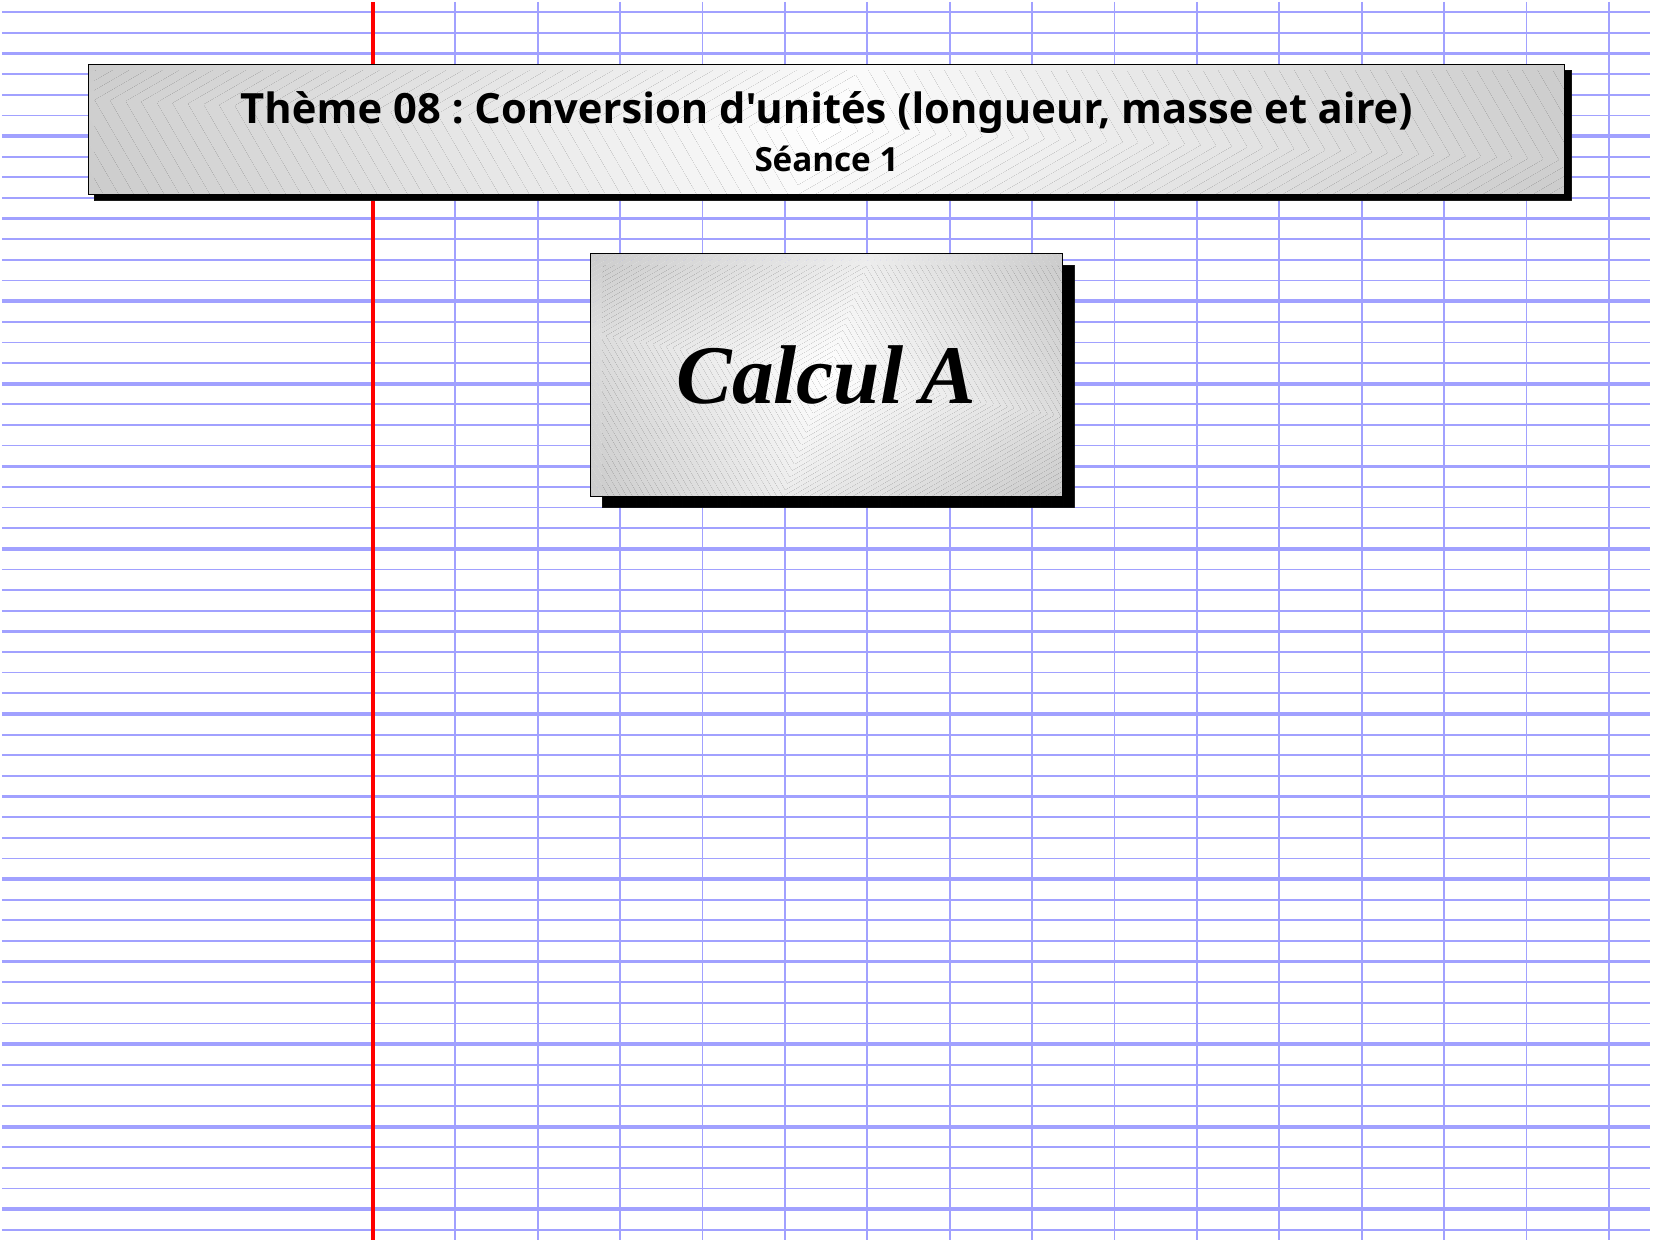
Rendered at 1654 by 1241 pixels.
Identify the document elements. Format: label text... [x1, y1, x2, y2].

text_box Calcul A [590, 253, 1063, 497]
text_box Thème 08 : Conversion d'unités (longueur, masse et aire) Séance 1 [88, 64, 1565, 195]
picture [0, 0, 1654, 1241]
